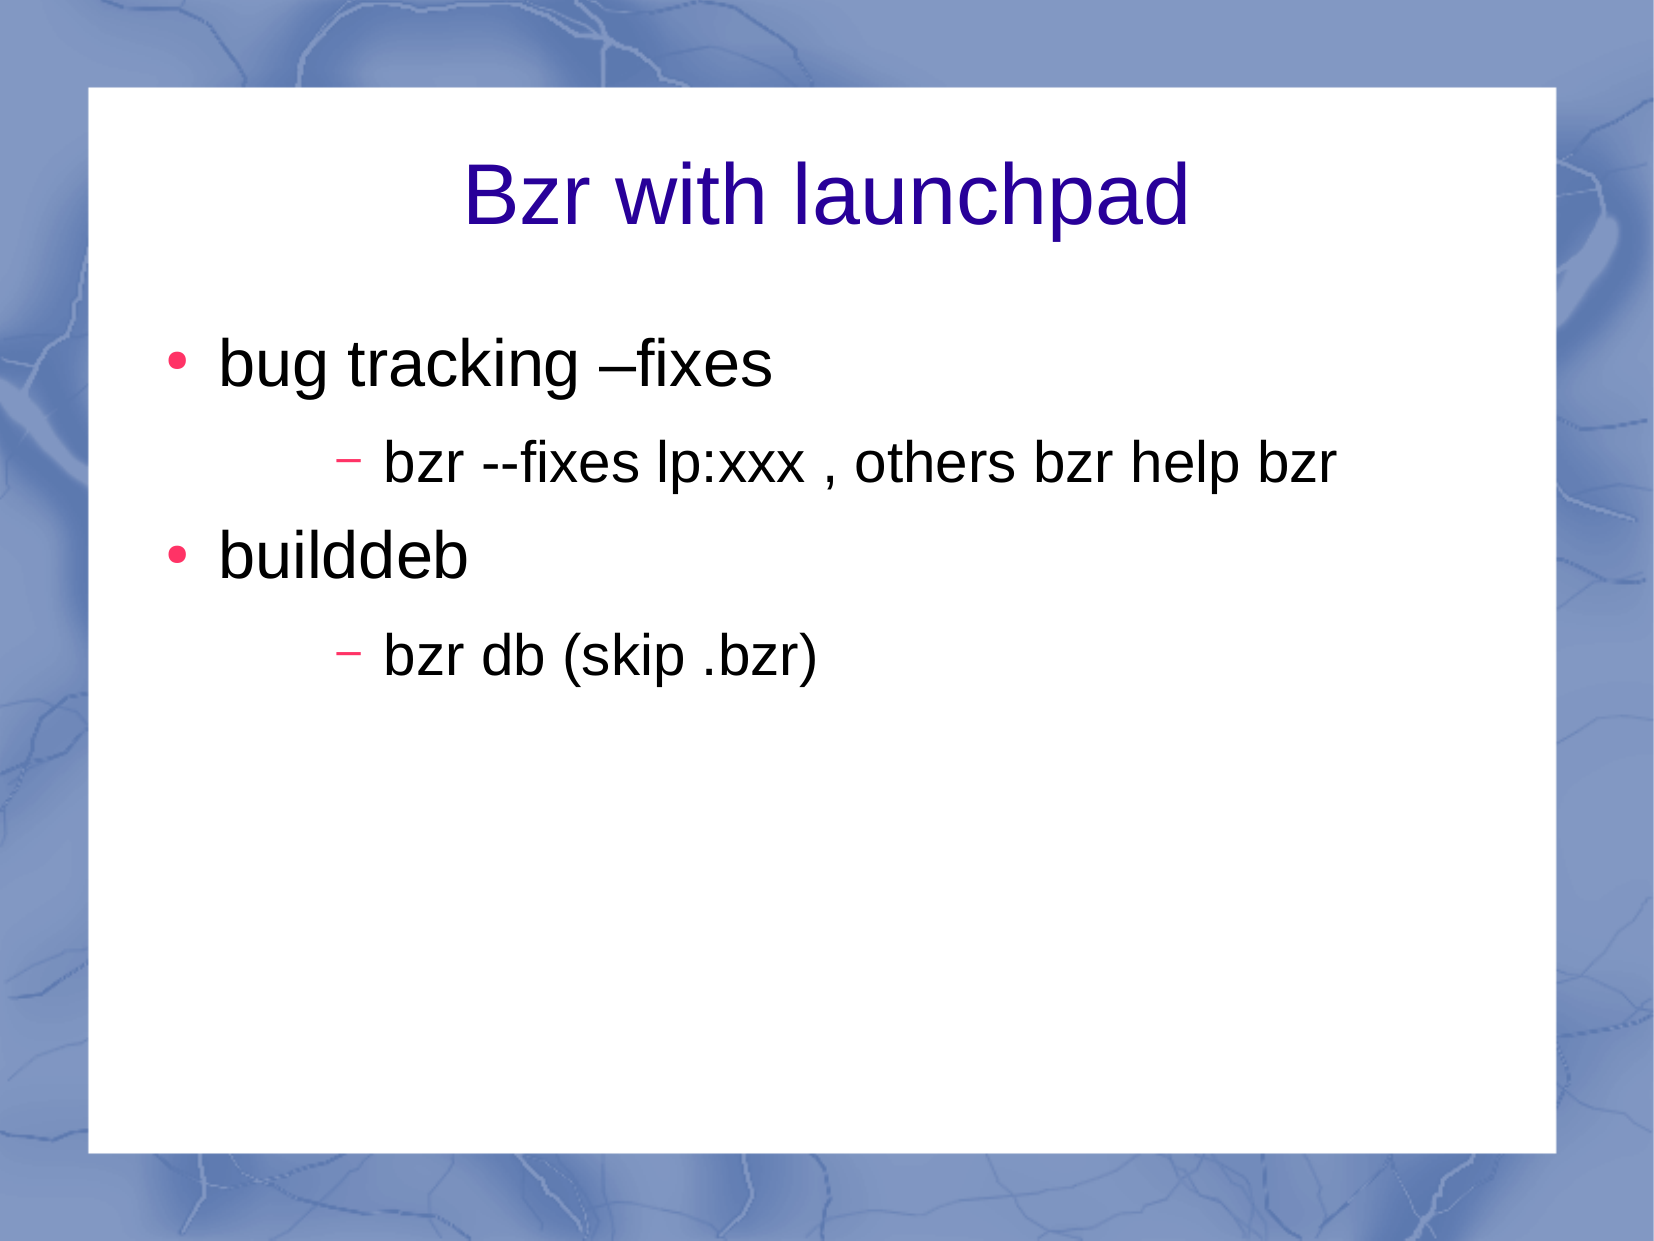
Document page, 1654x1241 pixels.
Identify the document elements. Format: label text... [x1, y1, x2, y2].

list bug tracking –fixes bzr --fixes lp:xxx , others bzr help bzr builddeb bzr db (skip .bzr) [147, 325, 1506, 1045]
title Bzr with launchpad [118, 90, 1536, 298]
picture [0, 0, 1654, 1241]
